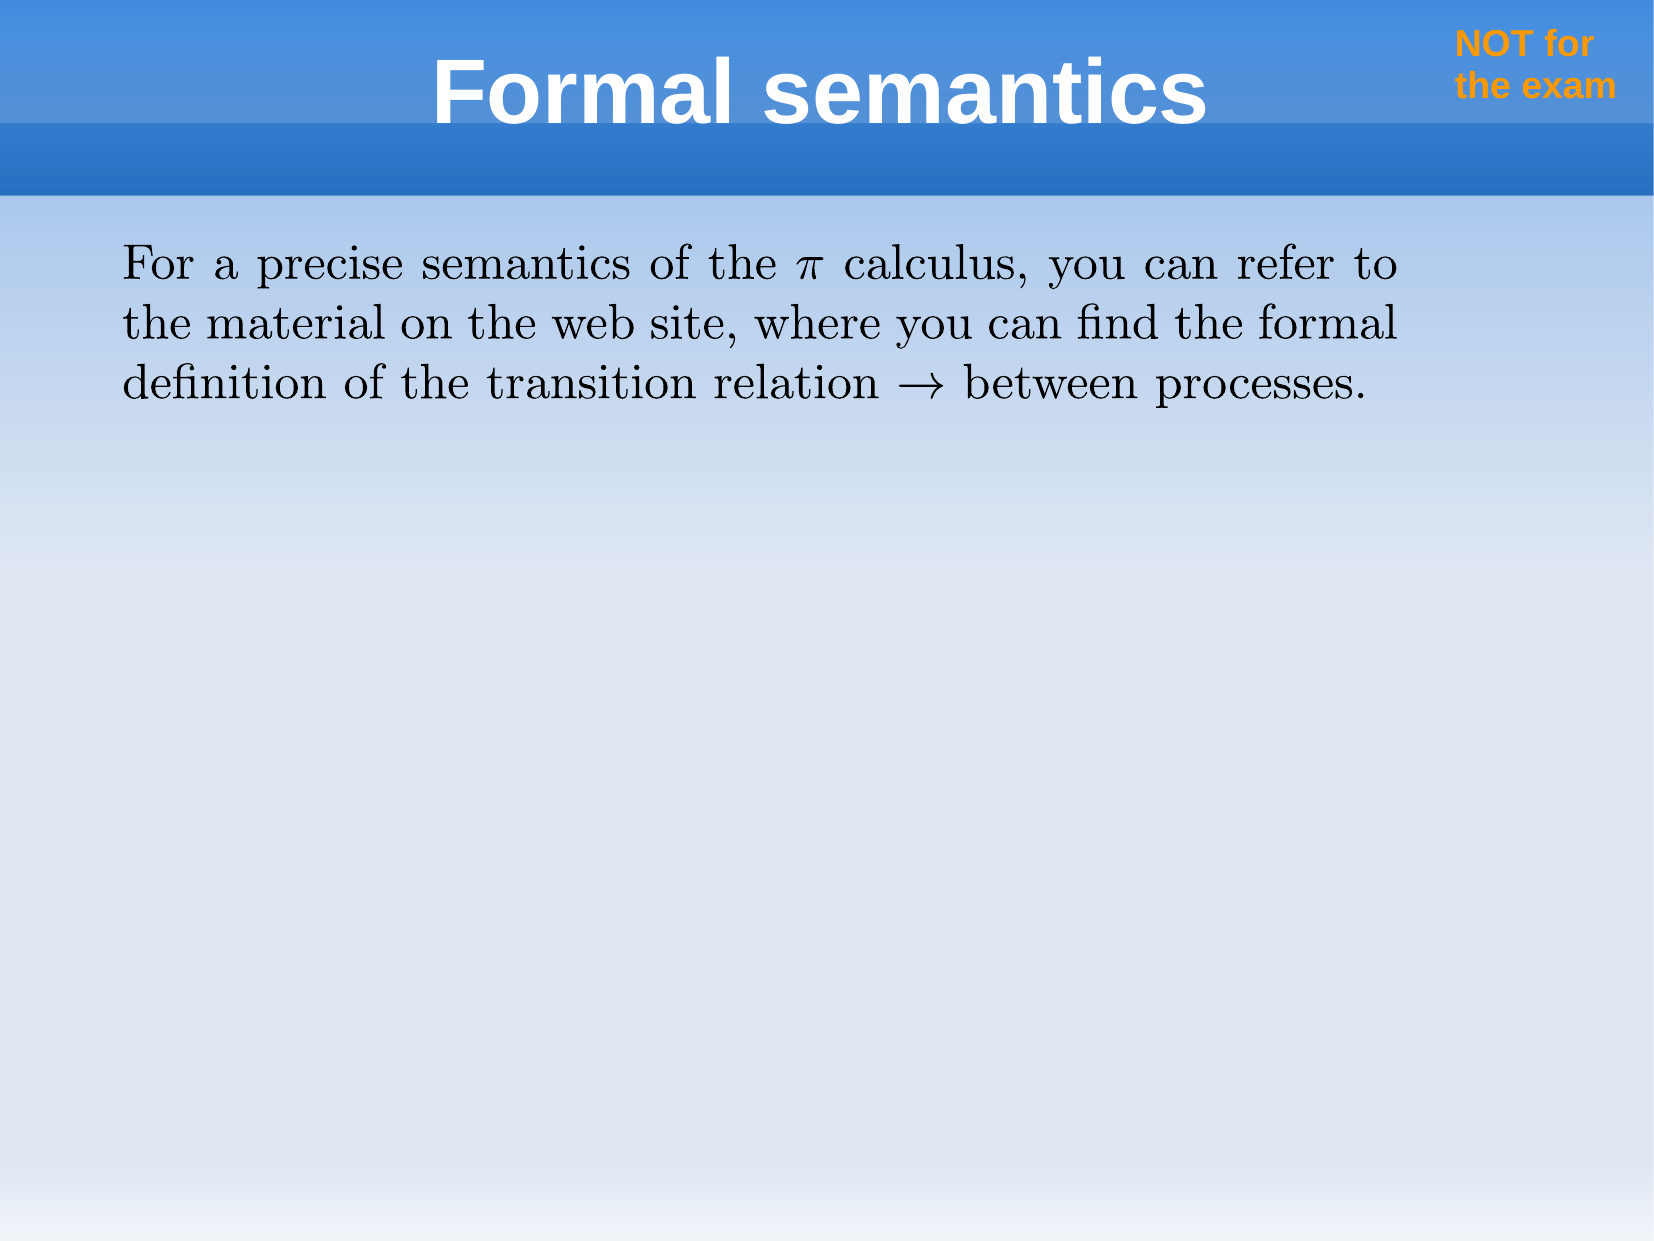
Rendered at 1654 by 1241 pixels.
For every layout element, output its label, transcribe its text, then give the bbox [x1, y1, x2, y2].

text_box NOT for the exam [1440, 15, 1632, 114]
picture [0, 0, 1654, 1241]
title Formal semantics [76, 0, 1565, 188]
text_box [122, 243, 1398, 409]
